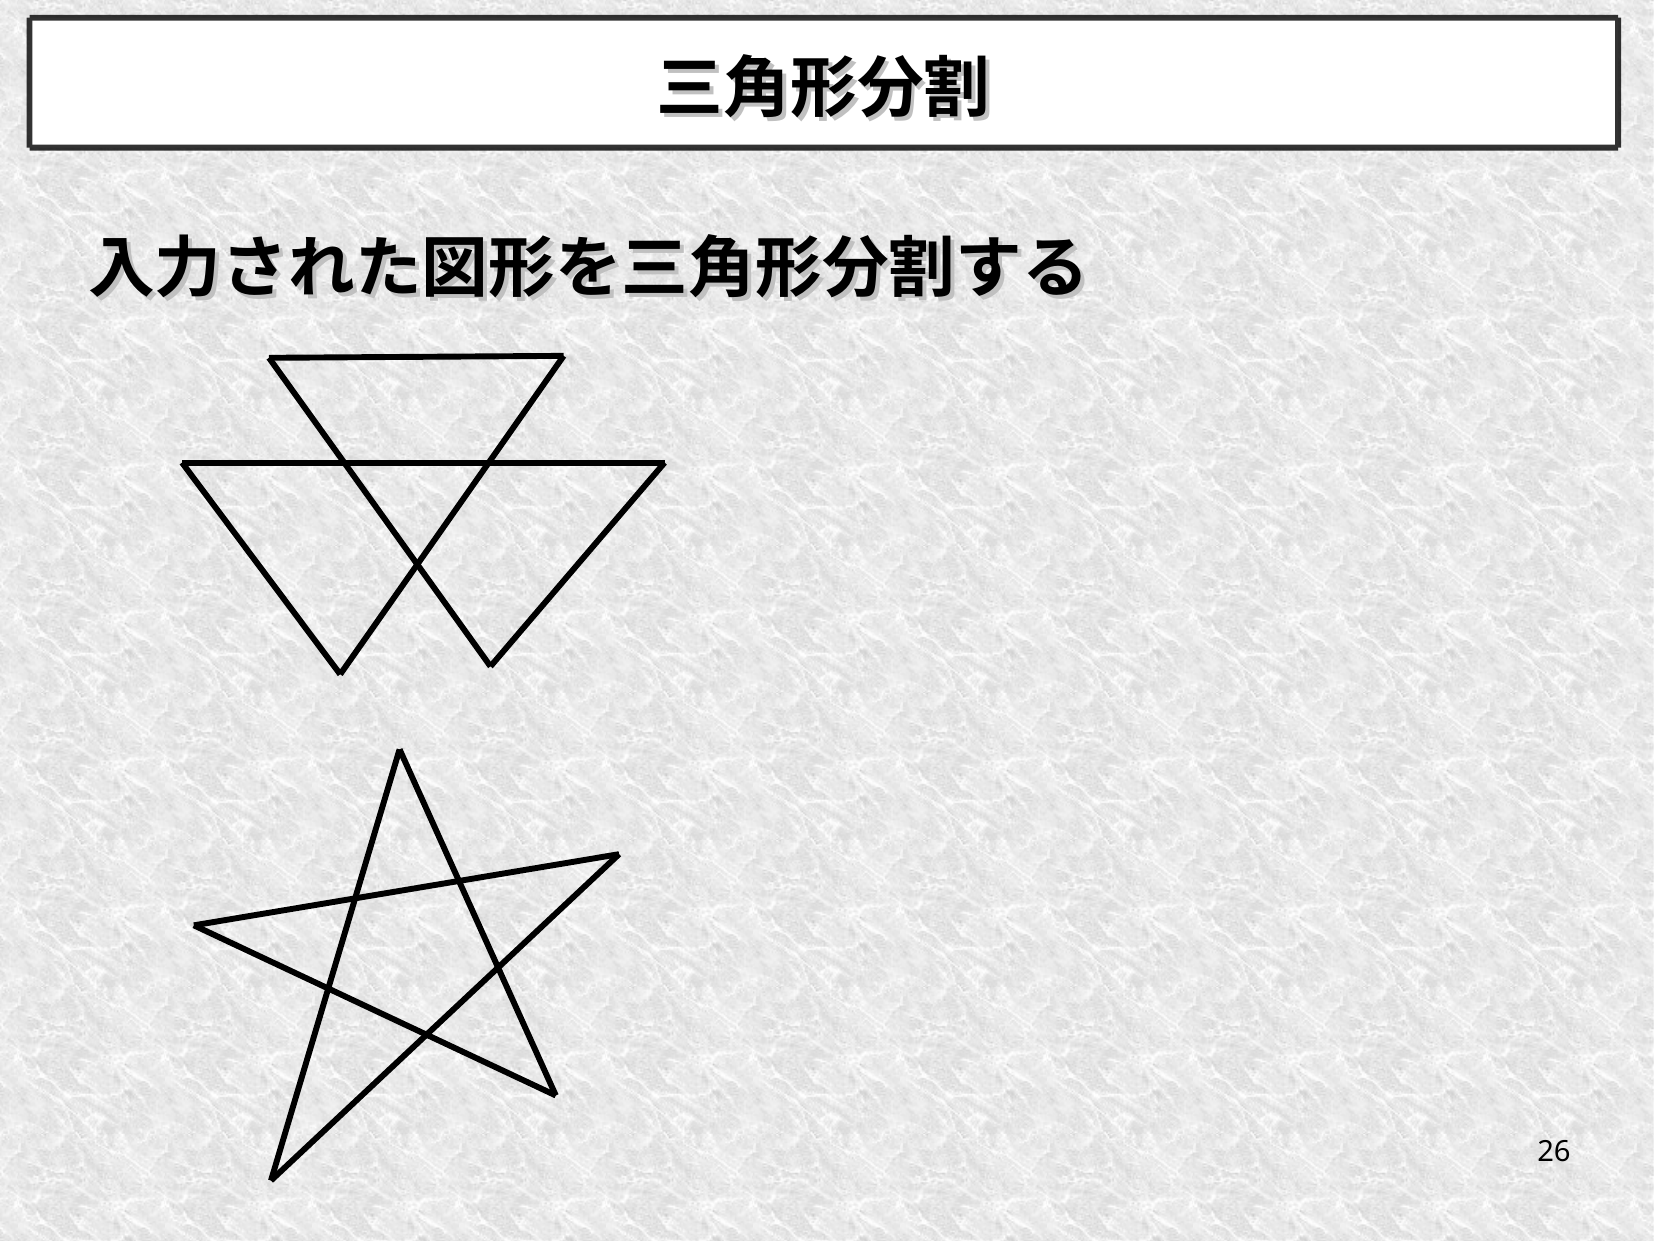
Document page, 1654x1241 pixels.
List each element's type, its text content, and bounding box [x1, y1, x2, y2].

text_box 三角形分割 [29, 17, 1619, 148]
text_box 入力された図形を三角形分割する [73, 206, 1090, 296]
picture [0, 0, 1654, 1241]
